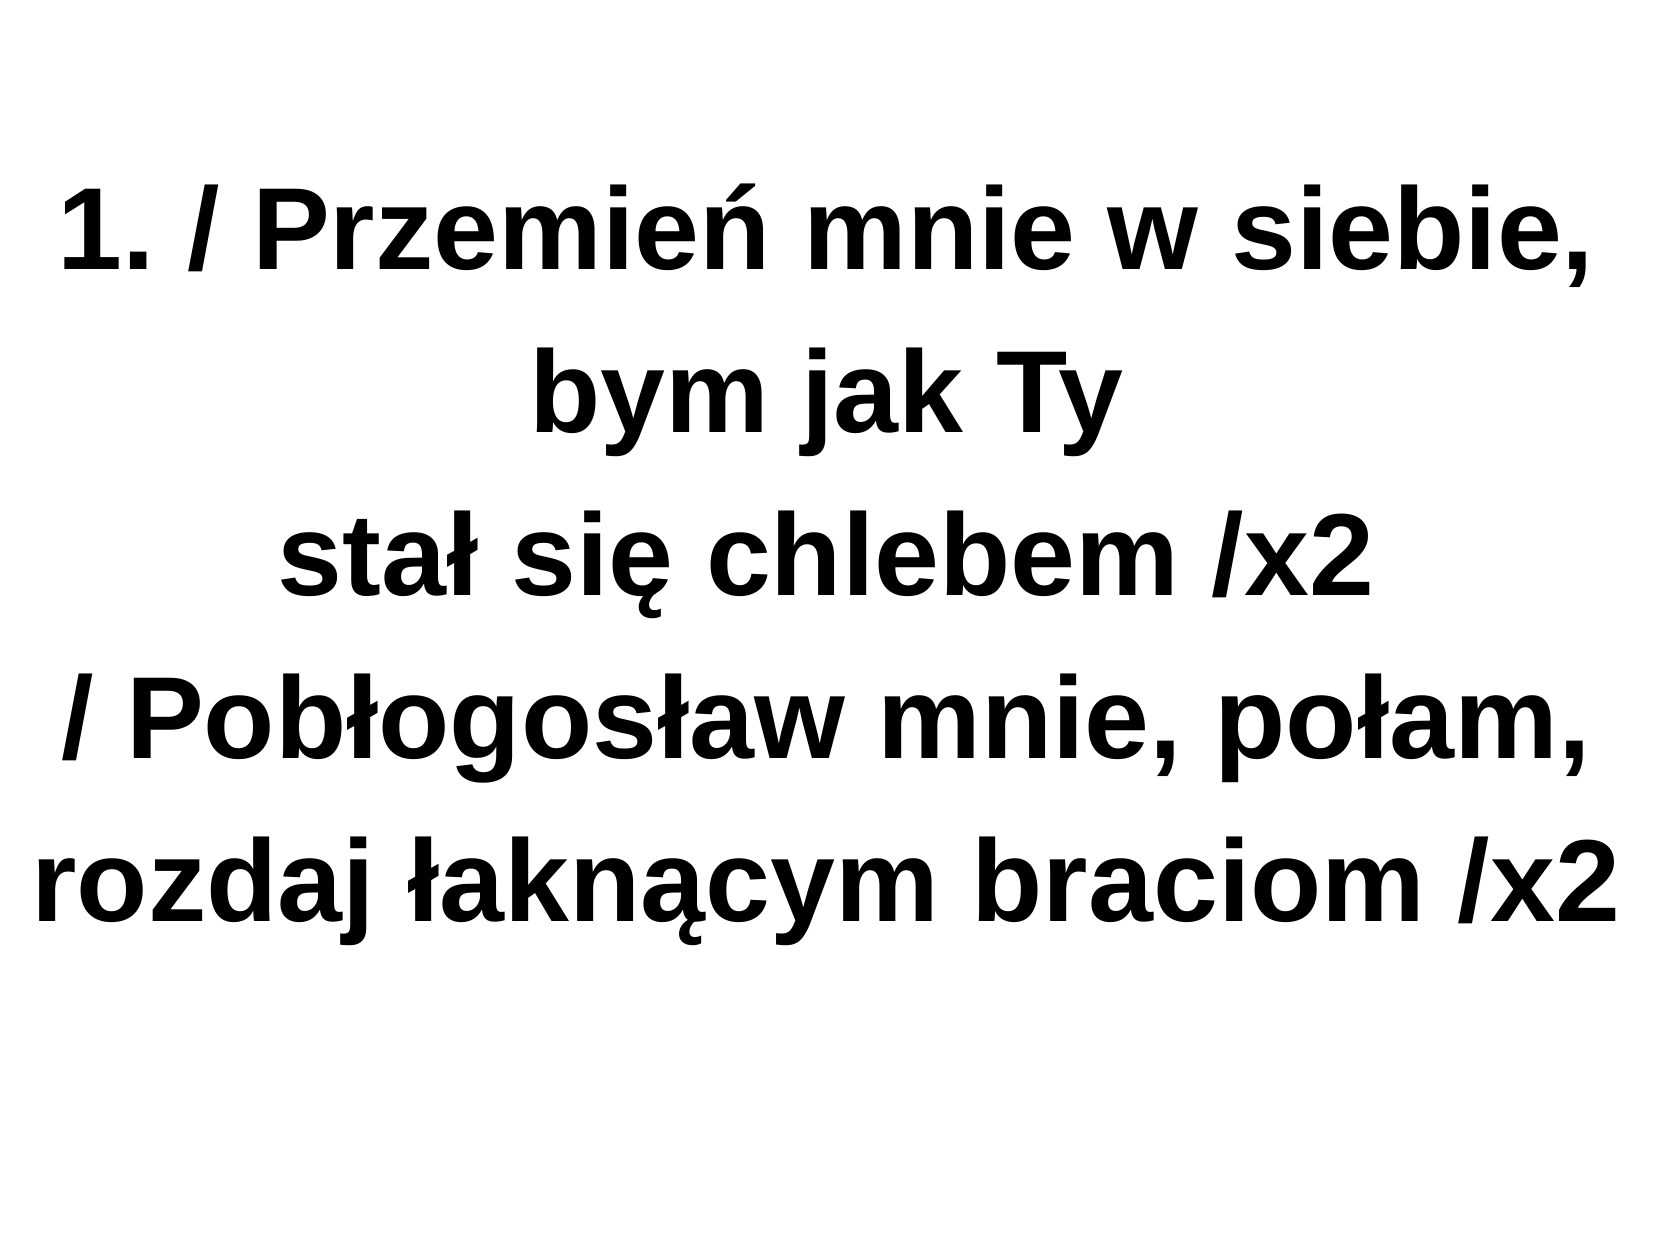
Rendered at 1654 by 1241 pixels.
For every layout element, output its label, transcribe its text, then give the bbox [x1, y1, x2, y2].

subtitle 1. / Przemień mnie w siebie, bym jak Ty stał się chlebem /x2 / Pobłogosław mnie, połam, rozdaj łaknącym braciom /x2 [0, 0, 1654, 1241]
